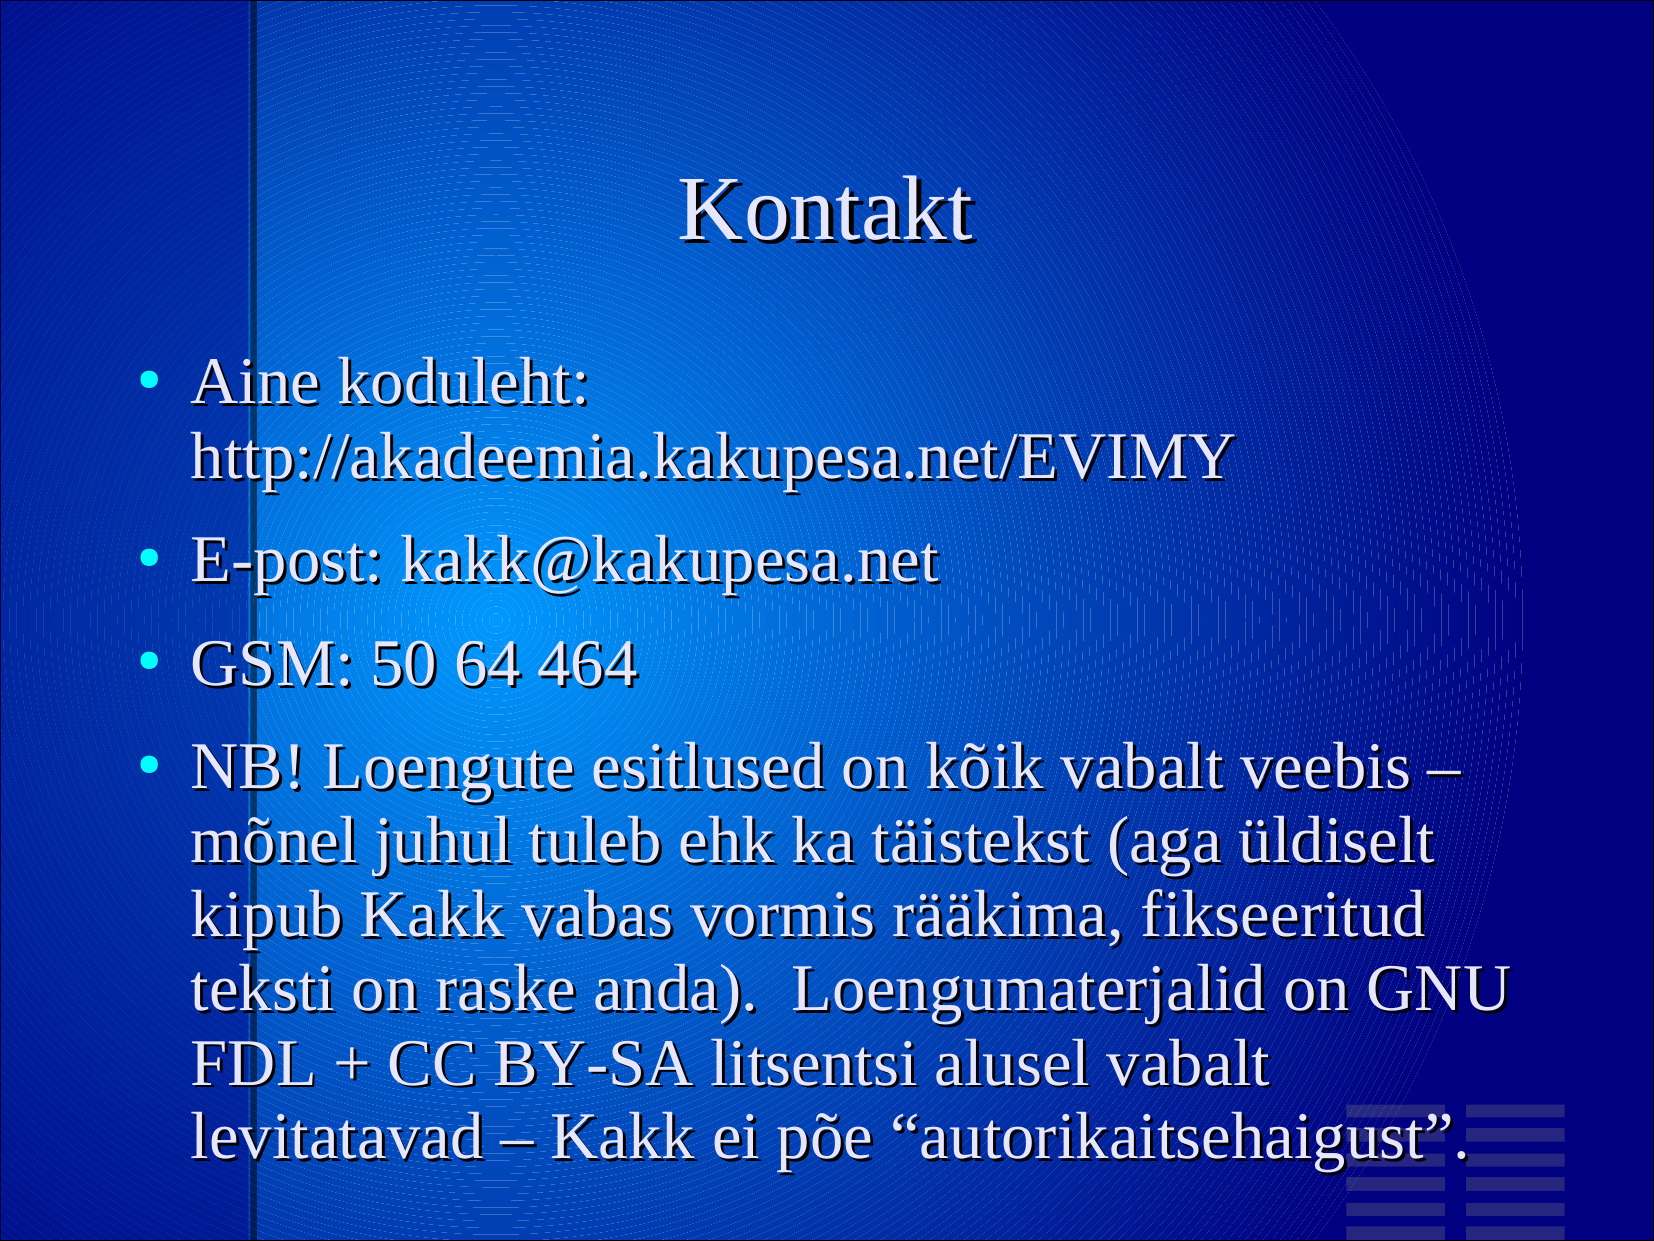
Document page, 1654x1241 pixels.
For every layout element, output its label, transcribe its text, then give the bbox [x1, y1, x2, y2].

title Kontakt [119, 104, 1533, 313]
list Aine koduleht: http://akadeemia.kakupesa.net/EVIMY E-post: kakk@kakupesa.net GSM: 50 64 464 NB! Loengute esitlused on kõik vabalt veebis – mõnel juhul tuleb ehk ka täistekst (aga üldiselt kipub Kakk vabas vormis rääkima, fikseeritud teksti on raske anda). Loengumaterjalid on GNU FDL + CC BY-SA litsentsi alusel vabalt levitatavad – Kakk ei põe “autorikaitsehaigust”. [119, 344, 1533, 1174]
